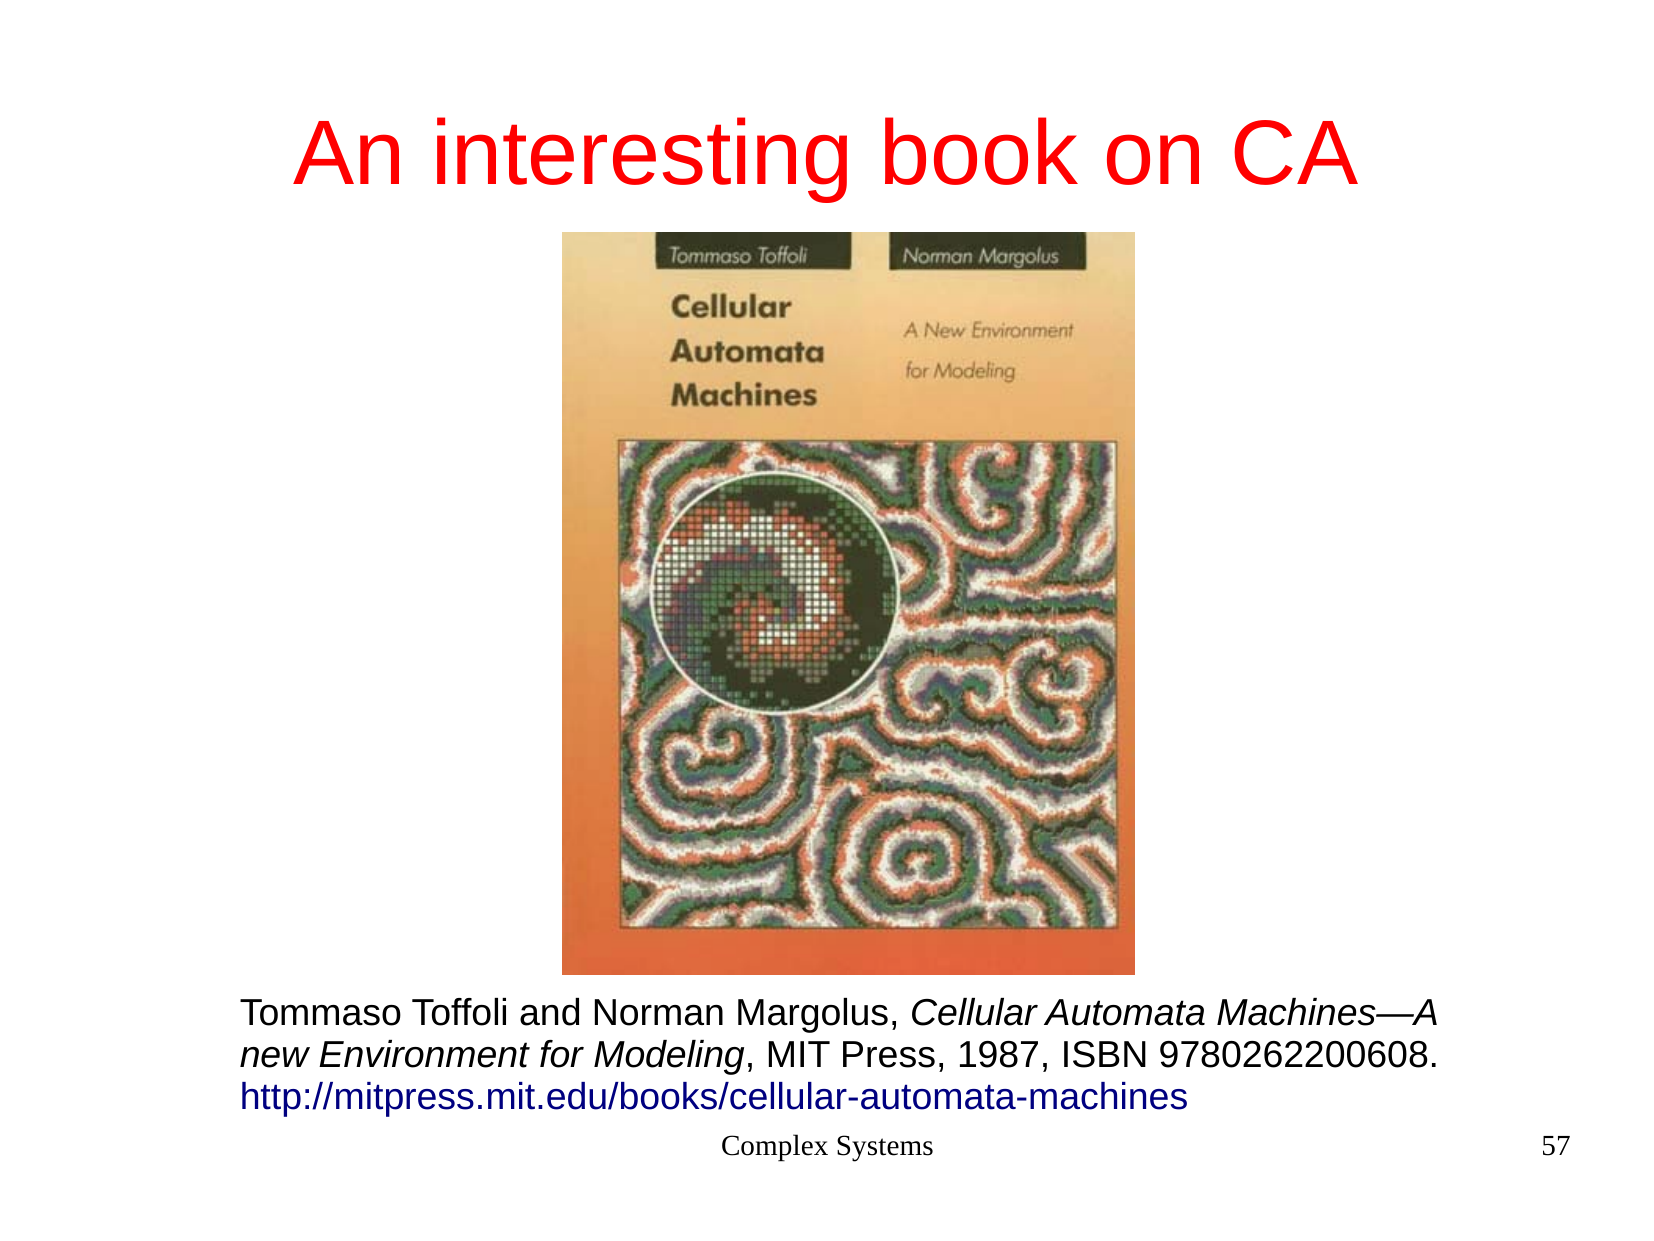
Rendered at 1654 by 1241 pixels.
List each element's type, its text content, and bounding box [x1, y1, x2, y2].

text_box Tommaso Toffoli and Norman Margolus, Cellular Automata Machines—A new Environment for Modeling, MIT Press, 1987, ISBN 9780262200608. http://mitpress.mit.edu/books/cellular-automata-machines [225, 984, 1501, 1126]
picture [562, 232, 1135, 976]
title An interesting book on CA [82, 49, 1571, 257]
